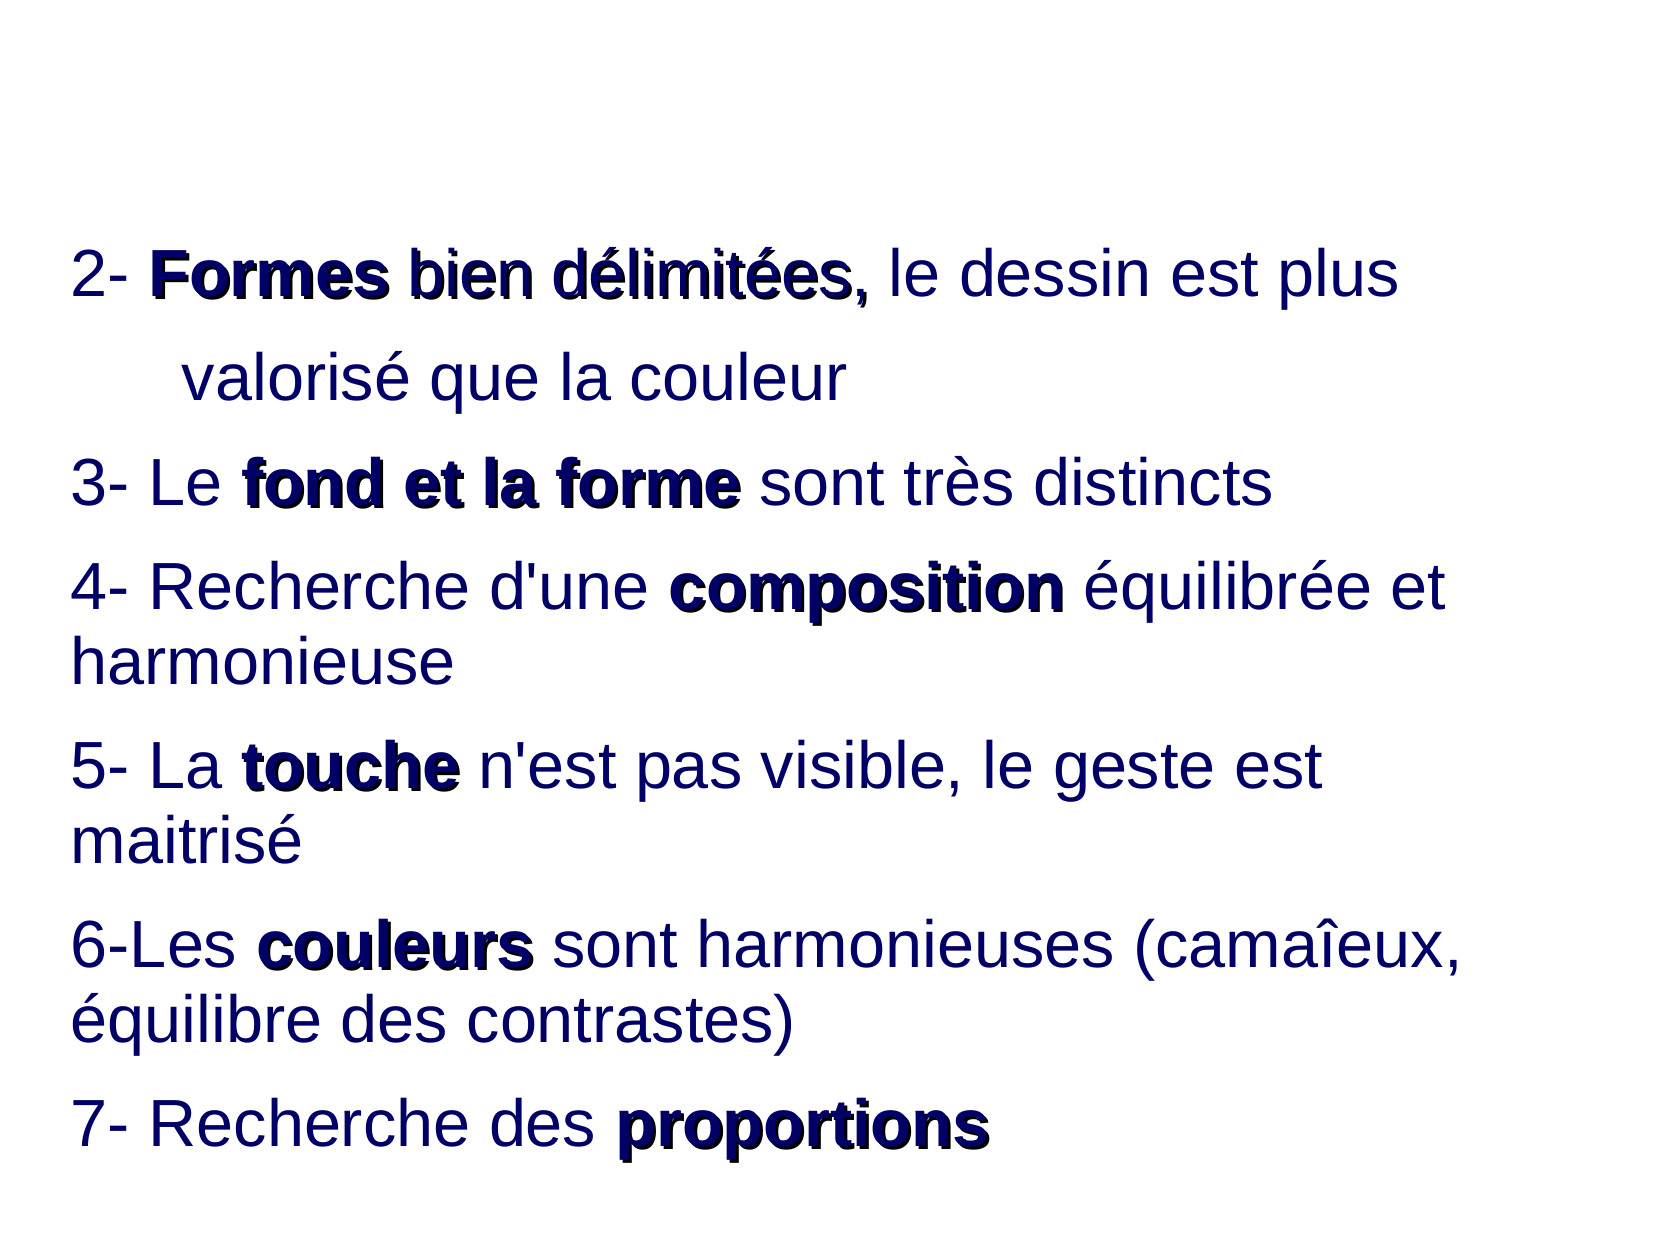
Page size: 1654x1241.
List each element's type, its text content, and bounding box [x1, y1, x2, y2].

list 2- Formes bien délimitées, le dessin est plus valorisé que la couleur 3- Le fond et la forme sont très distincts 4- Recherche d'une composition équilibrée et harmonieuse 5- La touche n'est pas visible, le geste est maitrisé 6-Les couleurs sont harmonieuses (camaîeux, équilibre des contrastes) 7- Recherche des proportions [70, 236, 1559, 1157]
